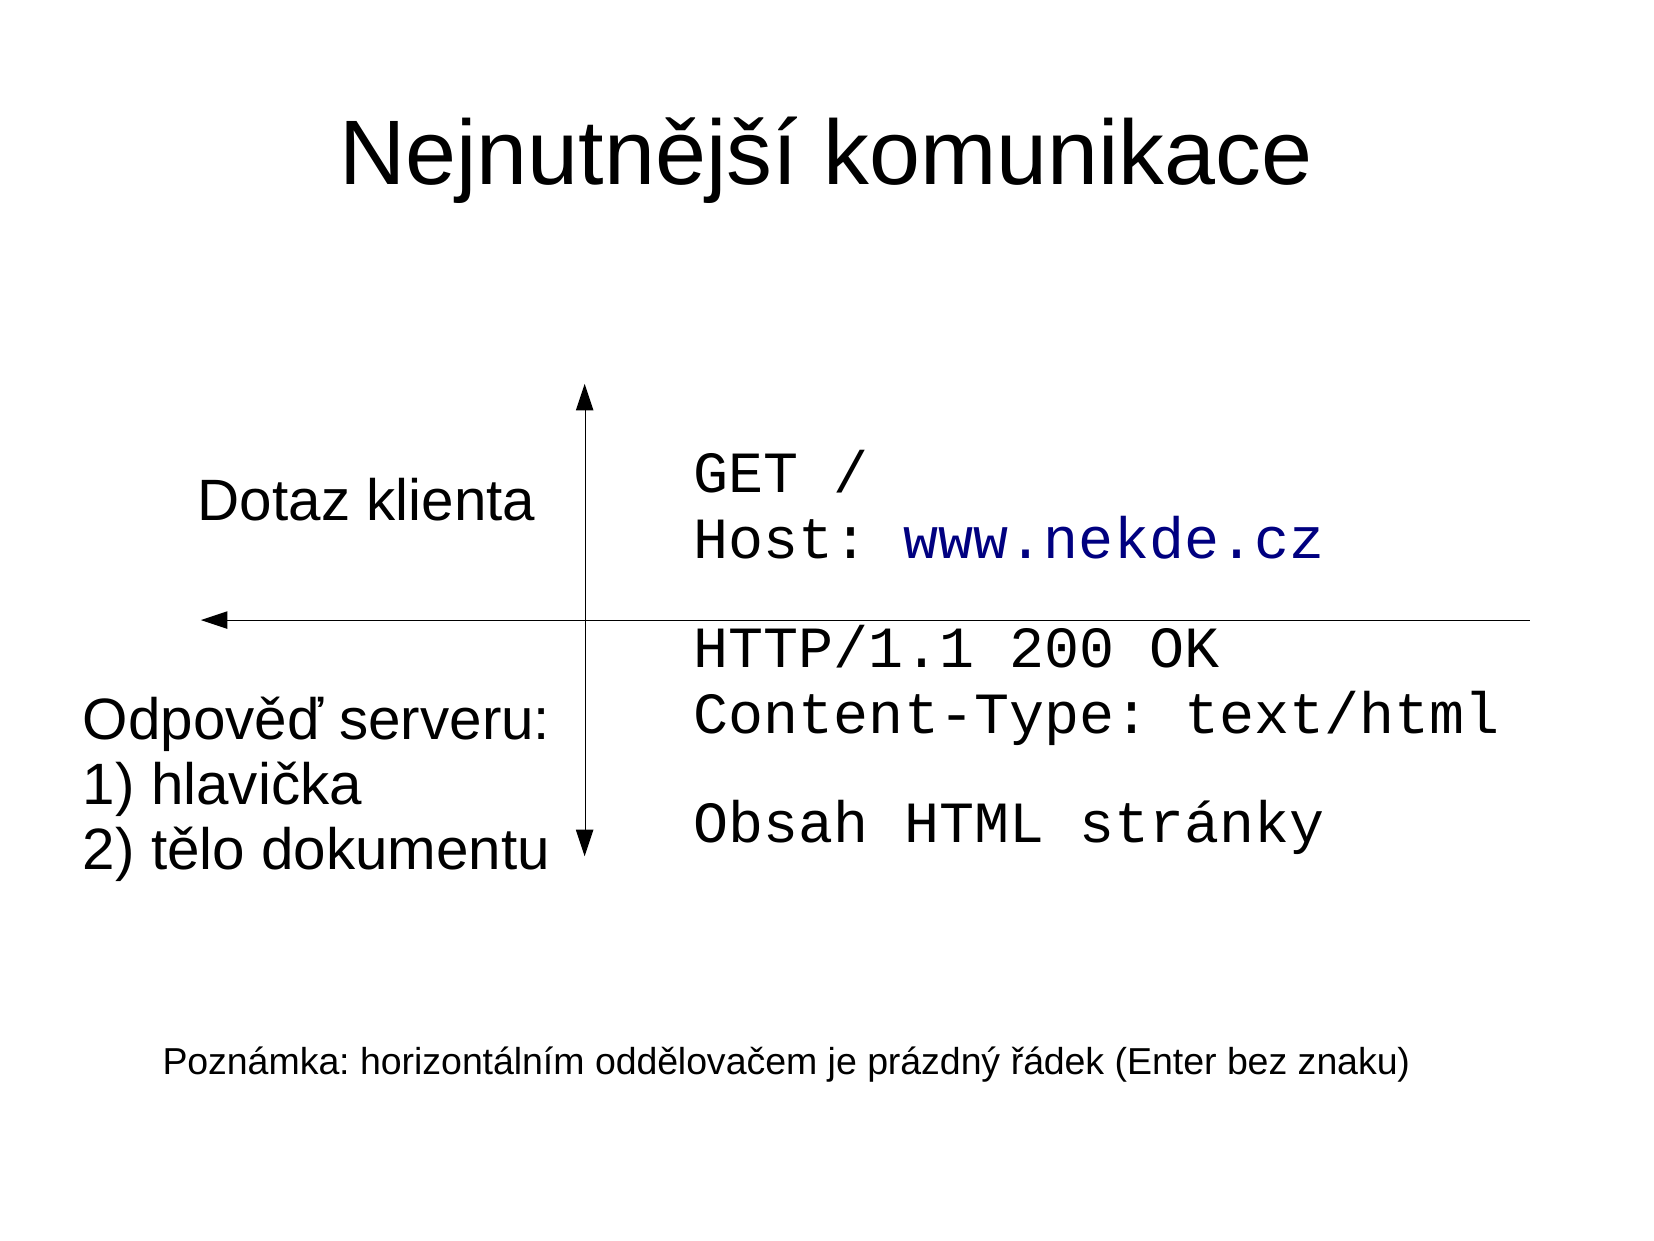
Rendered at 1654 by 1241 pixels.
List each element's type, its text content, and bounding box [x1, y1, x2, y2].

text_box GET / Host: www.nekde.cz HTTP/1.1 200 OK Content-Type: text/html Obsah HTML stránky [679, 437, 1595, 846]
title Nejnutnější komunikace [82, 49, 1571, 257]
text_box Odpověď serveru: hlavička tělo dokumentu [68, 679, 566, 889]
text_box Dotaz klienta [183, 460, 551, 541]
text_box Poznámka: horizontálním oddělovačem je prázdný řádek (Enter bez znaku) [147, 1033, 1426, 1091]
